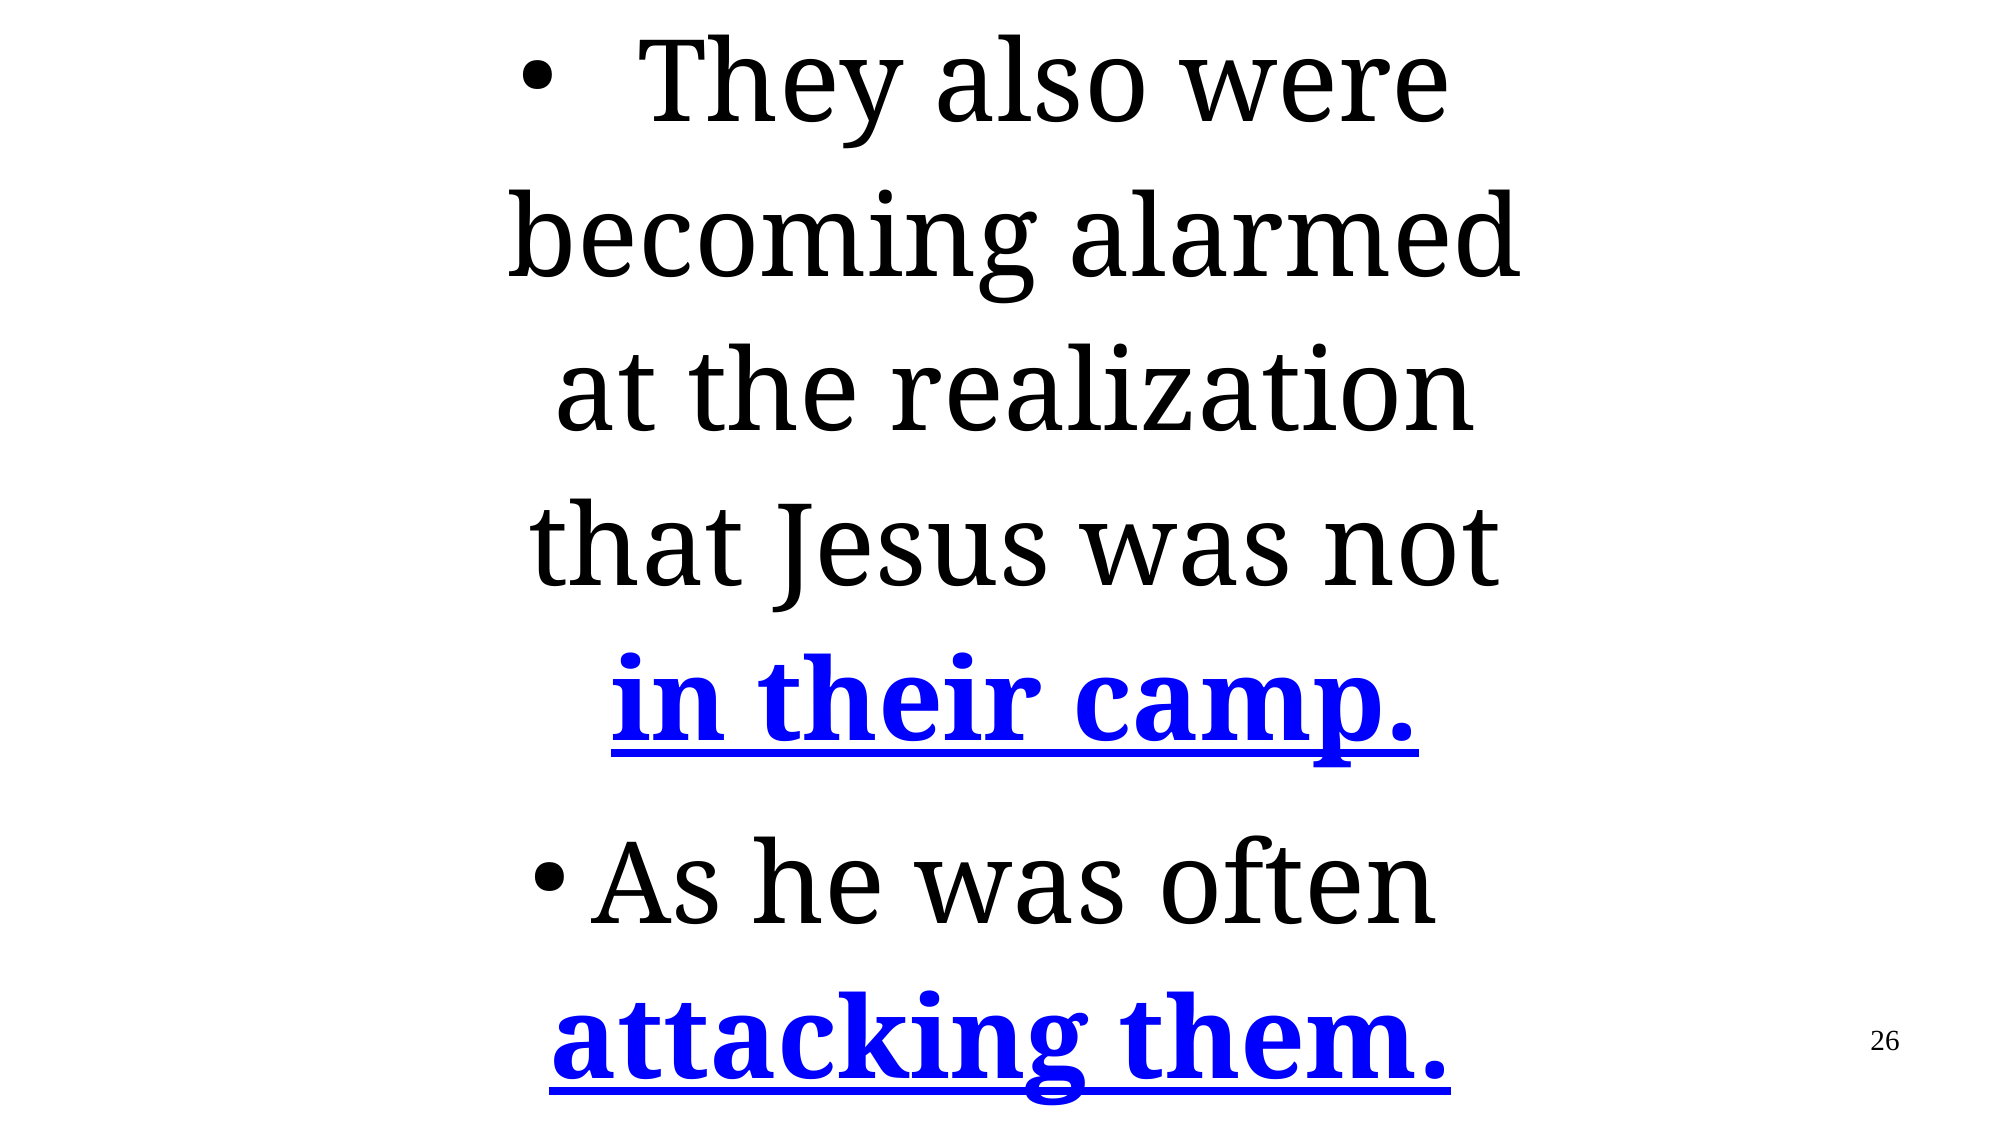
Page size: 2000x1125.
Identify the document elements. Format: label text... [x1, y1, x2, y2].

list They also were becoming alarmed at the realization that Jesus was not in their camp. As he was often attacking them. [0, 0, 1996, 1123]
